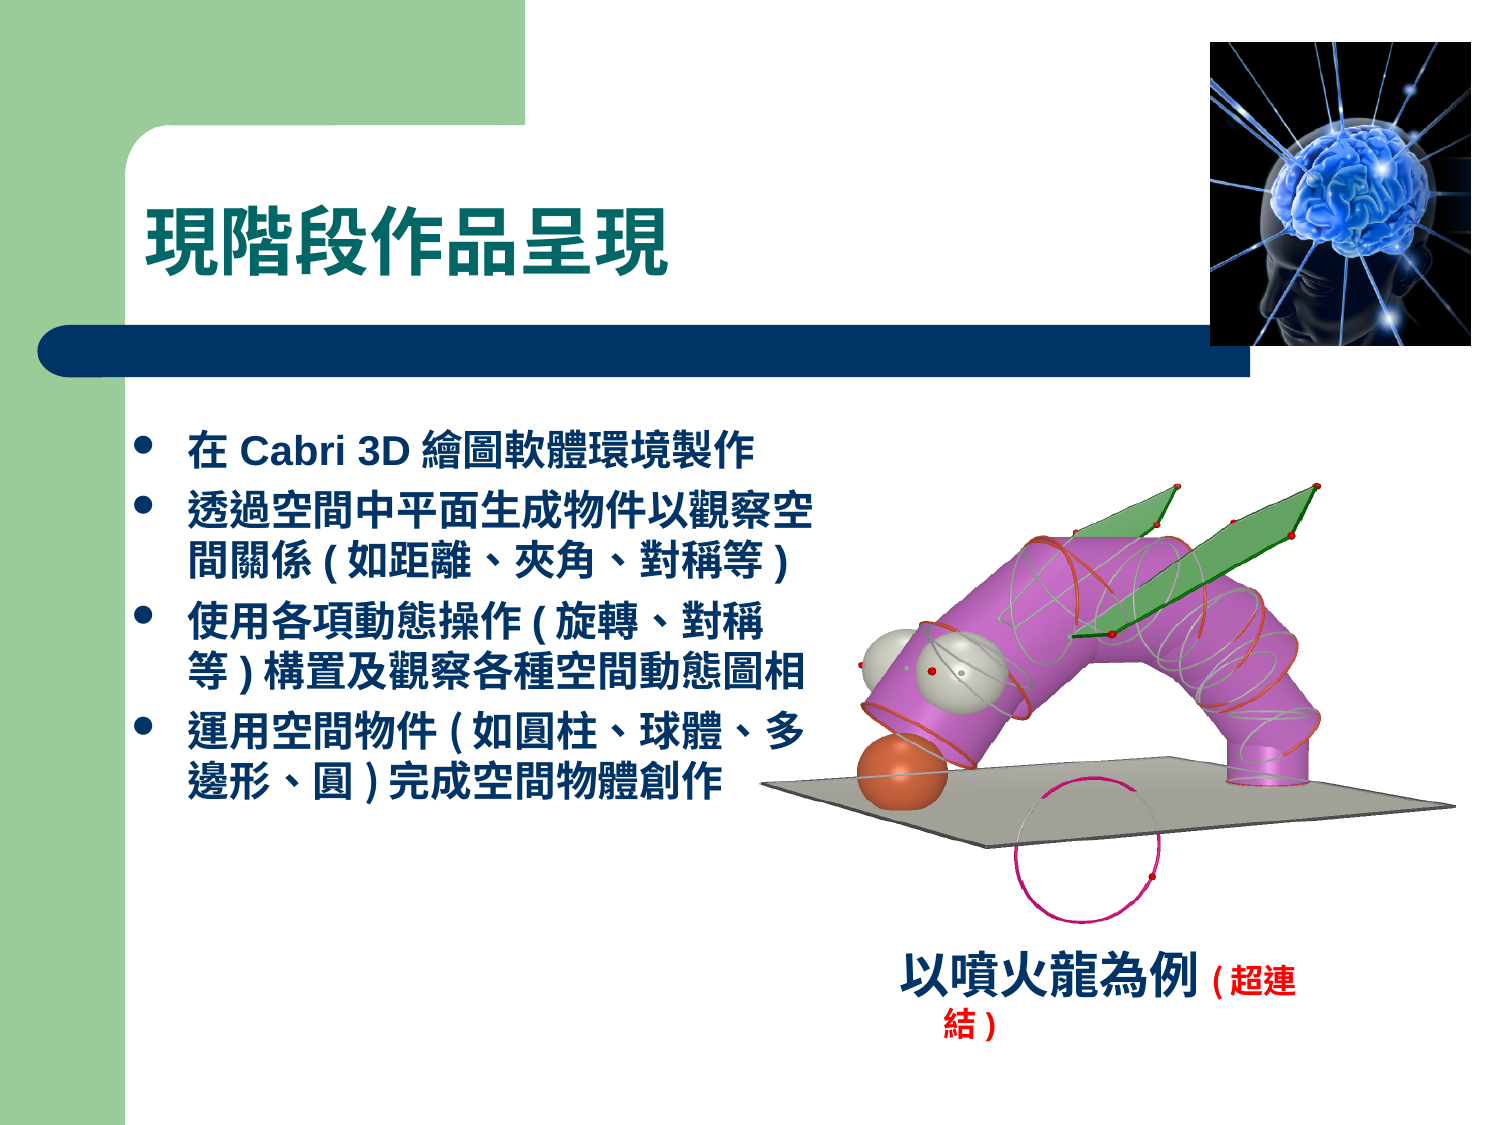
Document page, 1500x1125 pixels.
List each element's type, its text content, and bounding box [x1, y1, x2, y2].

picture [714, 385, 1471, 1059]
title 現階段作品呈現 [136, 136, 1210, 301]
text_box 在Cabri 3D繪圖軟體環境製作 透過空間中平面生成物件以觀察空間關係(如距離、夾角、對稱等) 使用各項動態操作(旋轉、對稱等)構置及觀察各種空間動態圖相 運用空間物件(如圓柱、球體、多邊形、圓)完成空間物體創作 [123, 408, 833, 1012]
picture [1210, 42, 1471, 346]
list 以噴火龍為例(超連結) [891, 928, 1339, 1069]
